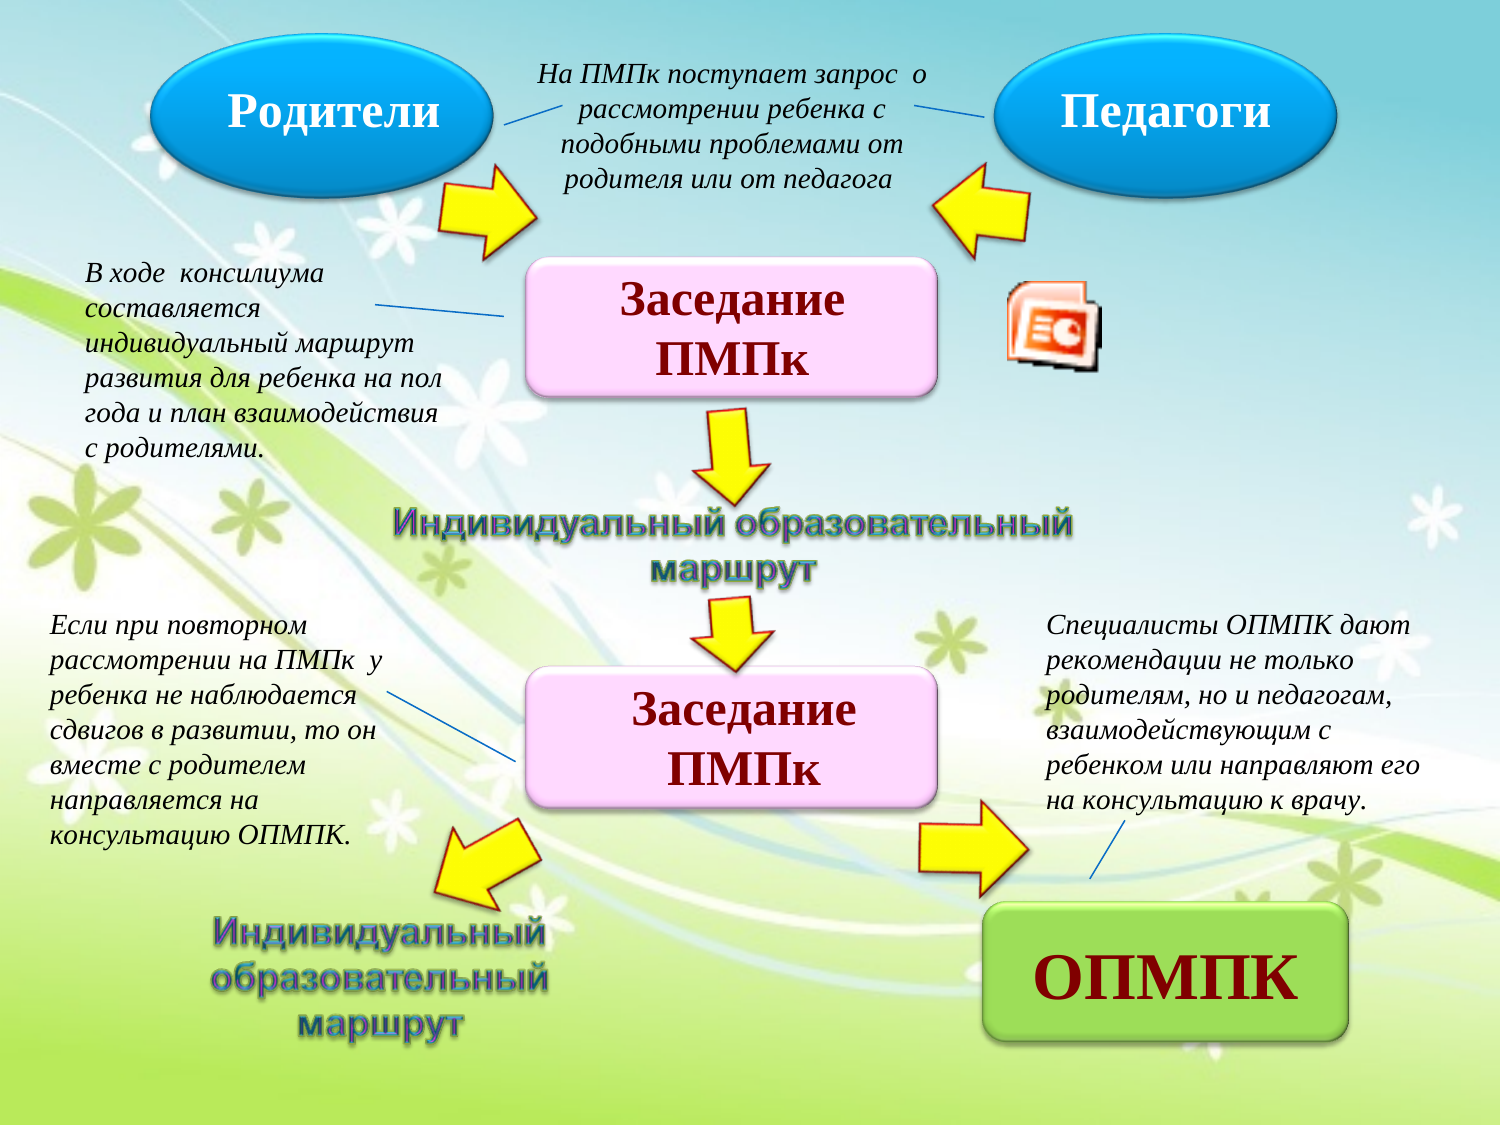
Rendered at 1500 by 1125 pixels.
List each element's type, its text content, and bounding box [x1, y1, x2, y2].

picture [0, 0, 1500, 1125]
text_box Заседание ПМПк [574, 667, 914, 804]
text_box Специалисты ОПМПК дают рекомендации не только родителям, но и педагогам, взаимодействующим с ребенком или направляют его на консультацию к врачу. [1031, 597, 1465, 823]
text_box На ПМПк поступает запрос о рассмотрении ребенка с подобными проблемами от родителя или от педагога [503, 46, 961, 203]
text_box В ходе консилиума составляется индивидуальный маршрут развития для ребенка на пол года и план взаимодействия с родителями. [70, 246, 469, 472]
text_box Заседание ПМПк [562, 257, 903, 394]
chart [996, 281, 1114, 502]
text_box Родители [163, 70, 503, 146]
text_box Педагоги [996, 70, 1336, 146]
text_box ОПМПК [996, 925, 1336, 1022]
text_box Если при повторном рассмотрении на ПМПк у ребенка не наблюдается сдвигов в развитии, то он вместе с родителем направляется на консультацию ОПМПК. [35, 597, 422, 858]
